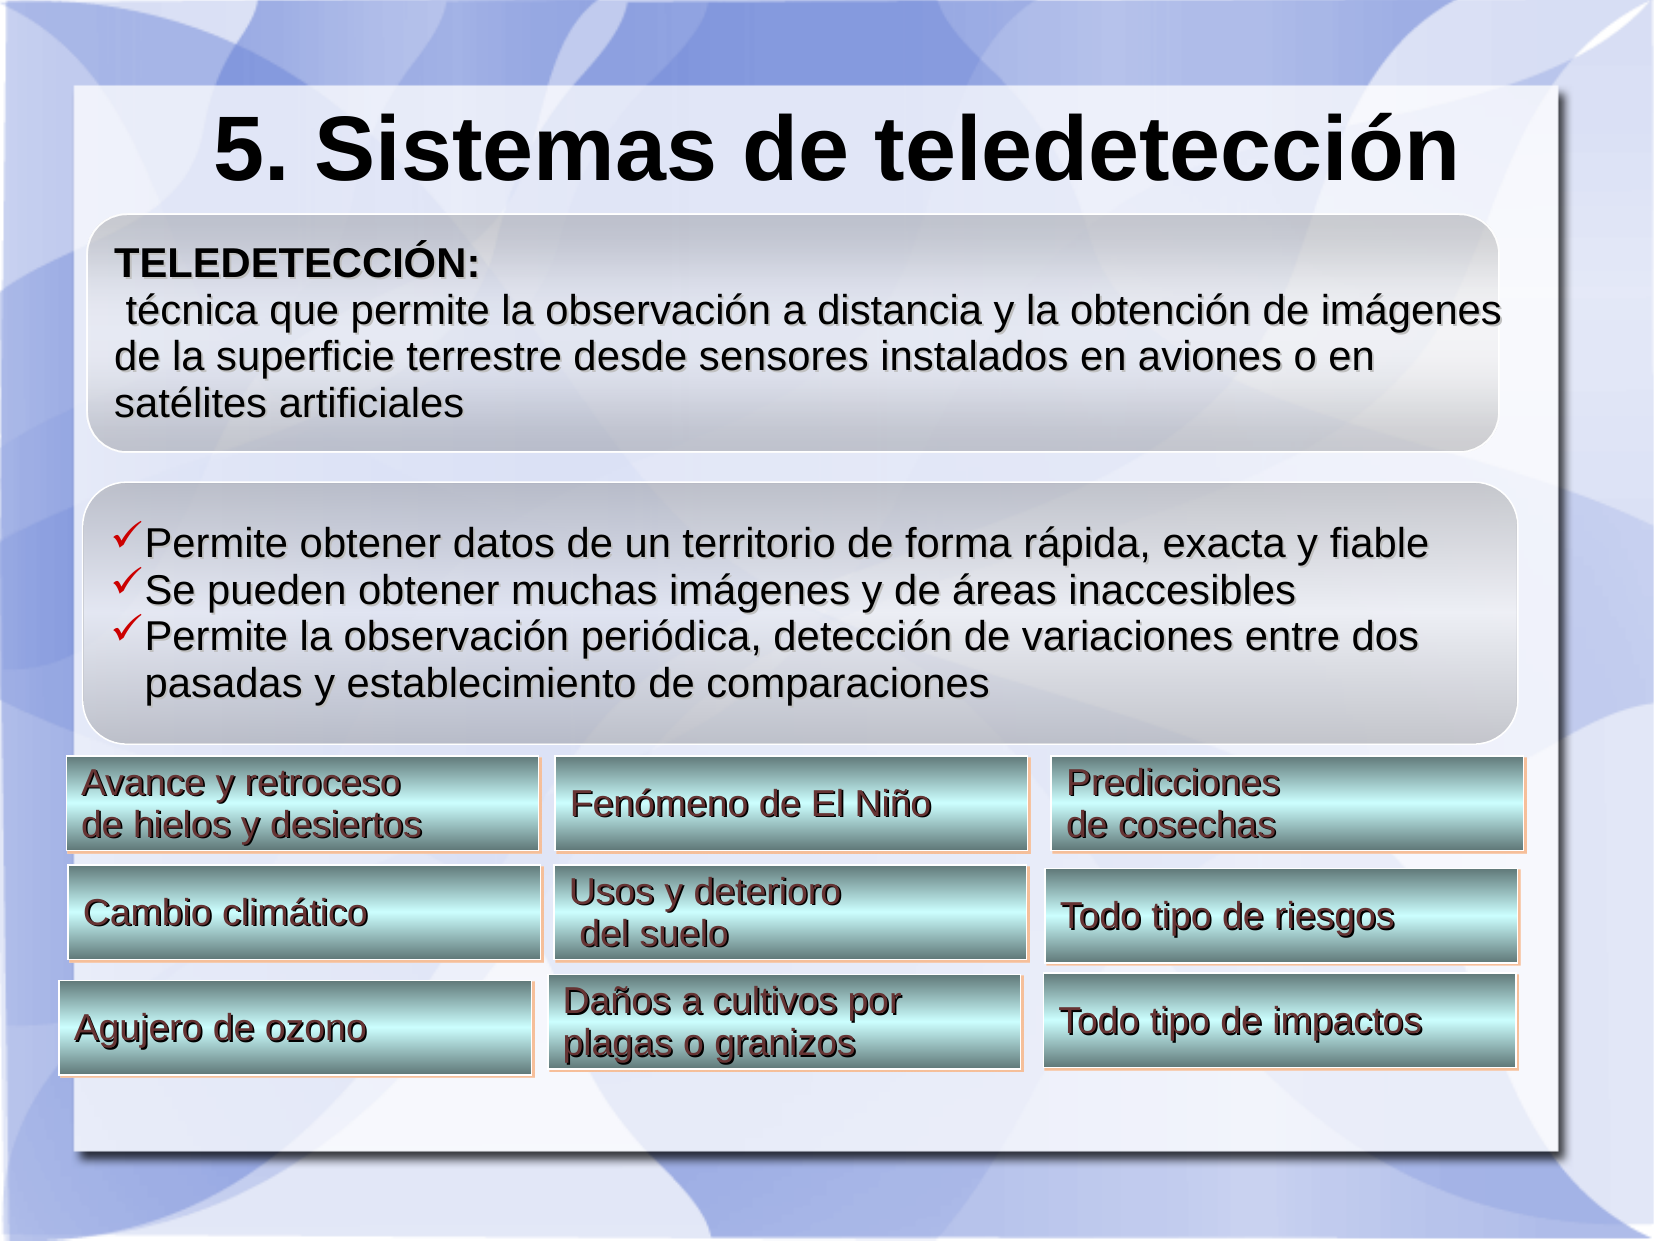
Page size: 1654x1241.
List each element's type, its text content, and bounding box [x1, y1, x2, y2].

text_box TELEDETECCIÓN: técnica que permite la observación a distancia y la obtención de imágenes de la superficie terrestre desde sensores instalados en aviones o en satélites artificiales [99, 226, 1487, 440]
text_box Permite obtener datos de un territorio de forma rápida, exacta y fiable Se pueden obtener muchas imágenes y de áreas inaccesibles Permite la observación periódica, detección de variaciones entre dos pasadas y establecimiento de comparaciones [82, 482, 1518, 745]
text_box Predicciones de cosechas [1051, 755, 1524, 851]
title 5. Sistemas de teledetección [142, 90, 1501, 208]
picture [0, 0, 1654, 1241]
text_box Cambio climático [68, 864, 541, 960]
text_box Fenómeno de El Niño [555, 755, 1028, 851]
text_box Agujero de ozono [58, 980, 532, 1075]
text_box Daños a cultivos por plagas o granizos [547, 974, 1021, 1070]
text_box Avance y retroceso de hielos y desiertos [66, 755, 539, 851]
text_box Todo tipo de impactos [1043, 973, 1517, 1068]
text_box Usos y deterioro del suelo [554, 864, 1027, 960]
text_box Todo tipo de riesgos [1045, 868, 1518, 964]
